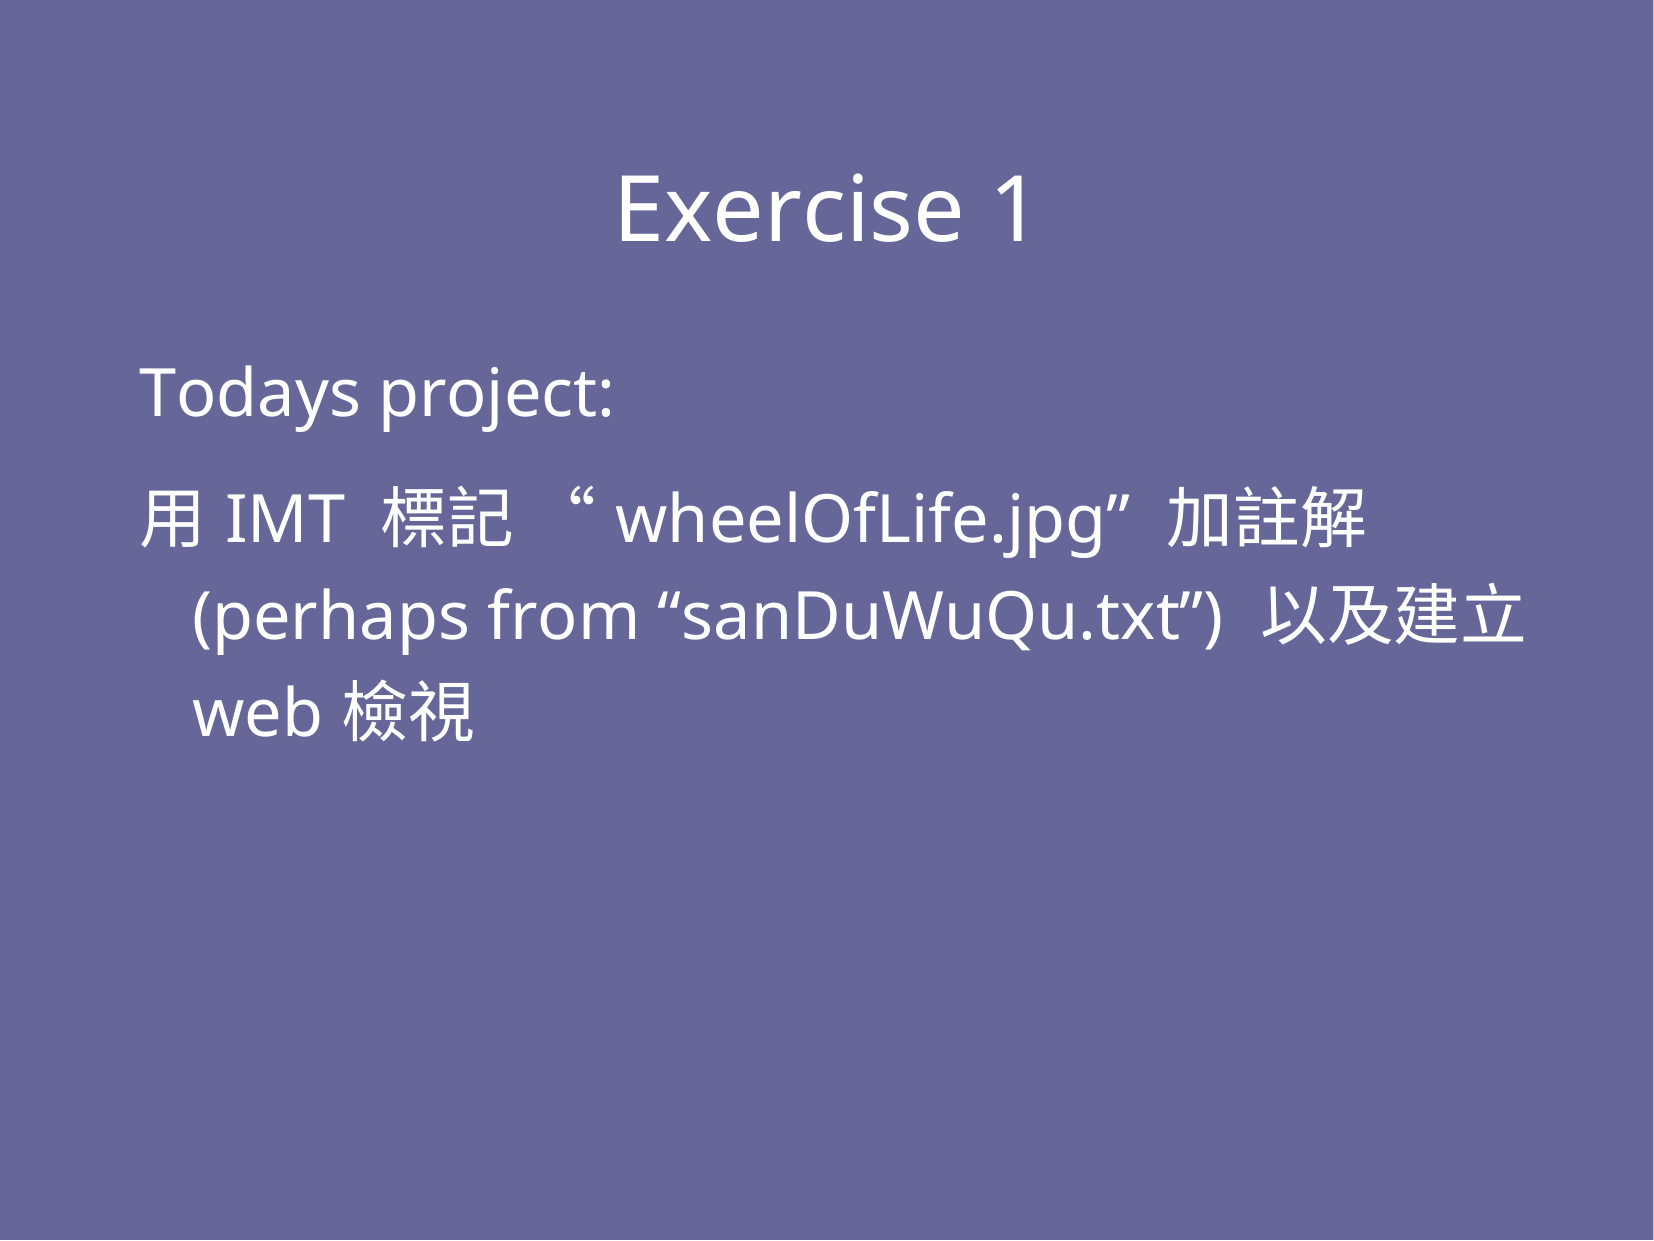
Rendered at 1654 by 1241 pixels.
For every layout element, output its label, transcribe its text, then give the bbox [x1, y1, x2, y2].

list Todays project: 用IMT 標記 “wheelOfLife.jpg” 加註解 (perhaps from “sanDuWuQu.txt”) 以及建立web檢視 [121, 344, 1534, 1127]
title Exercise 1 [121, 102, 1534, 310]
